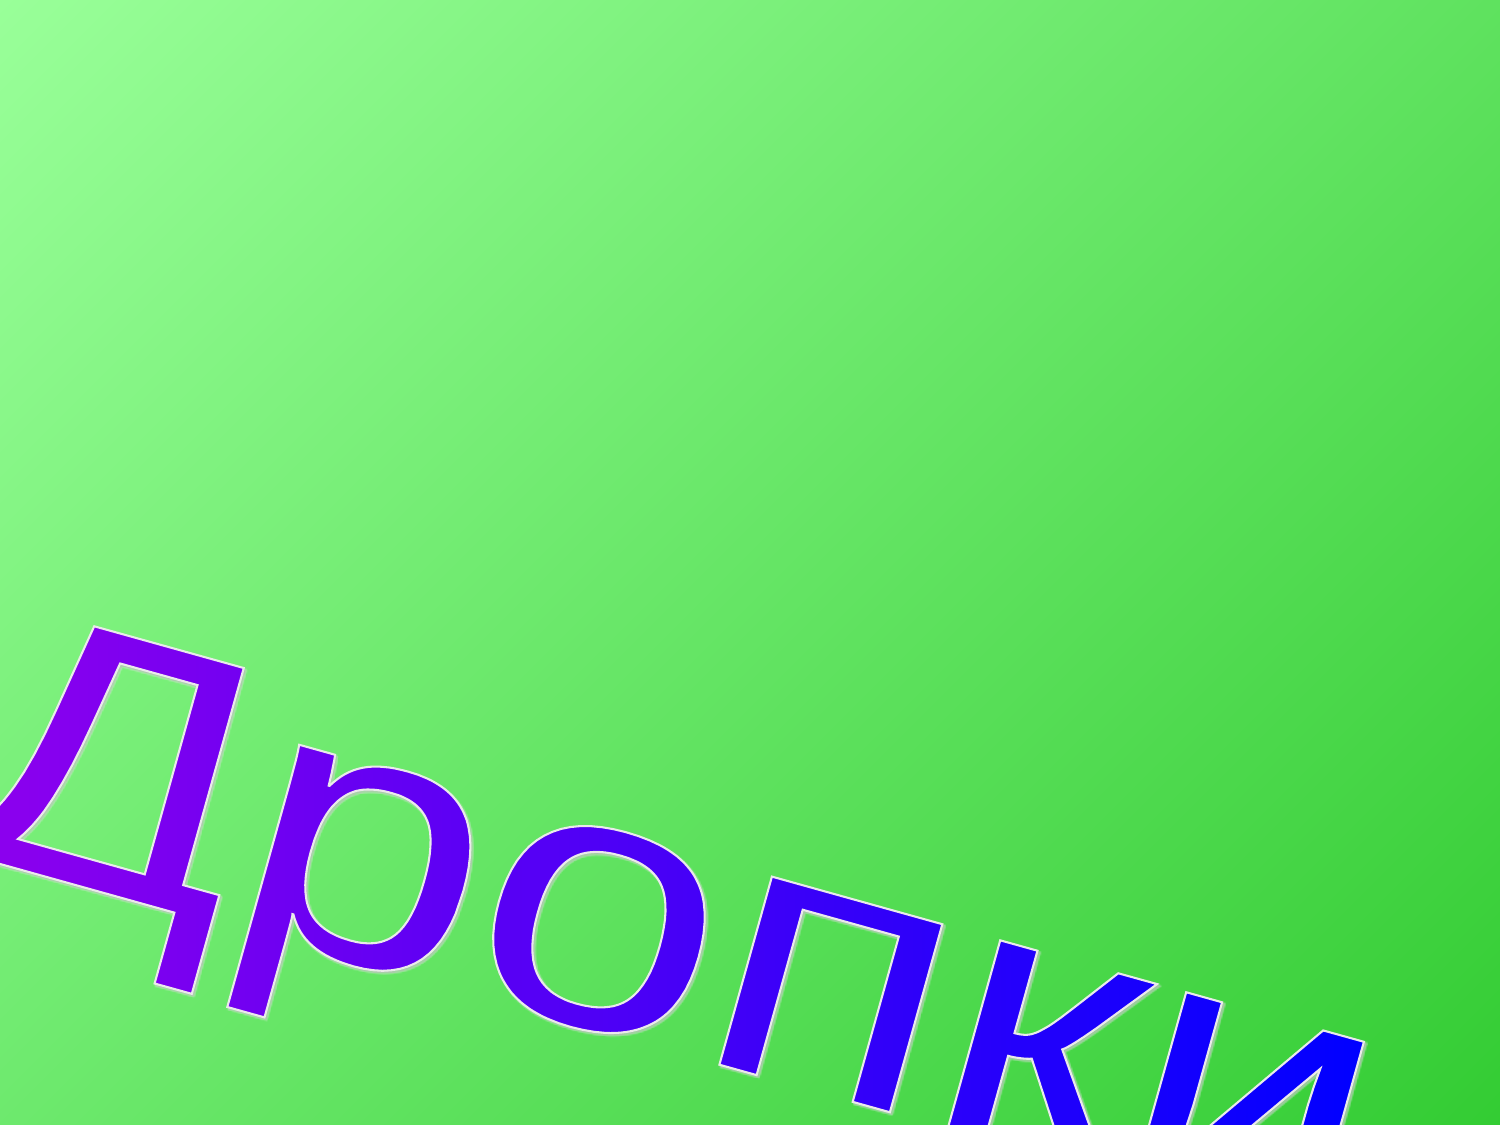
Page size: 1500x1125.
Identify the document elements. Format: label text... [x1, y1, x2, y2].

text_box Дропки [1149, 992, 1223, 1125]
text_box Дропки [948, 940, 1158, 1125]
text_box Дропки [0, 626, 244, 994]
text_box Дропки [1210, 1030, 1364, 1125]
text_box Дропки [227, 744, 471, 1018]
text_box Дропки [493, 826, 705, 1034]
text_box Дропки [719, 876, 943, 1113]
